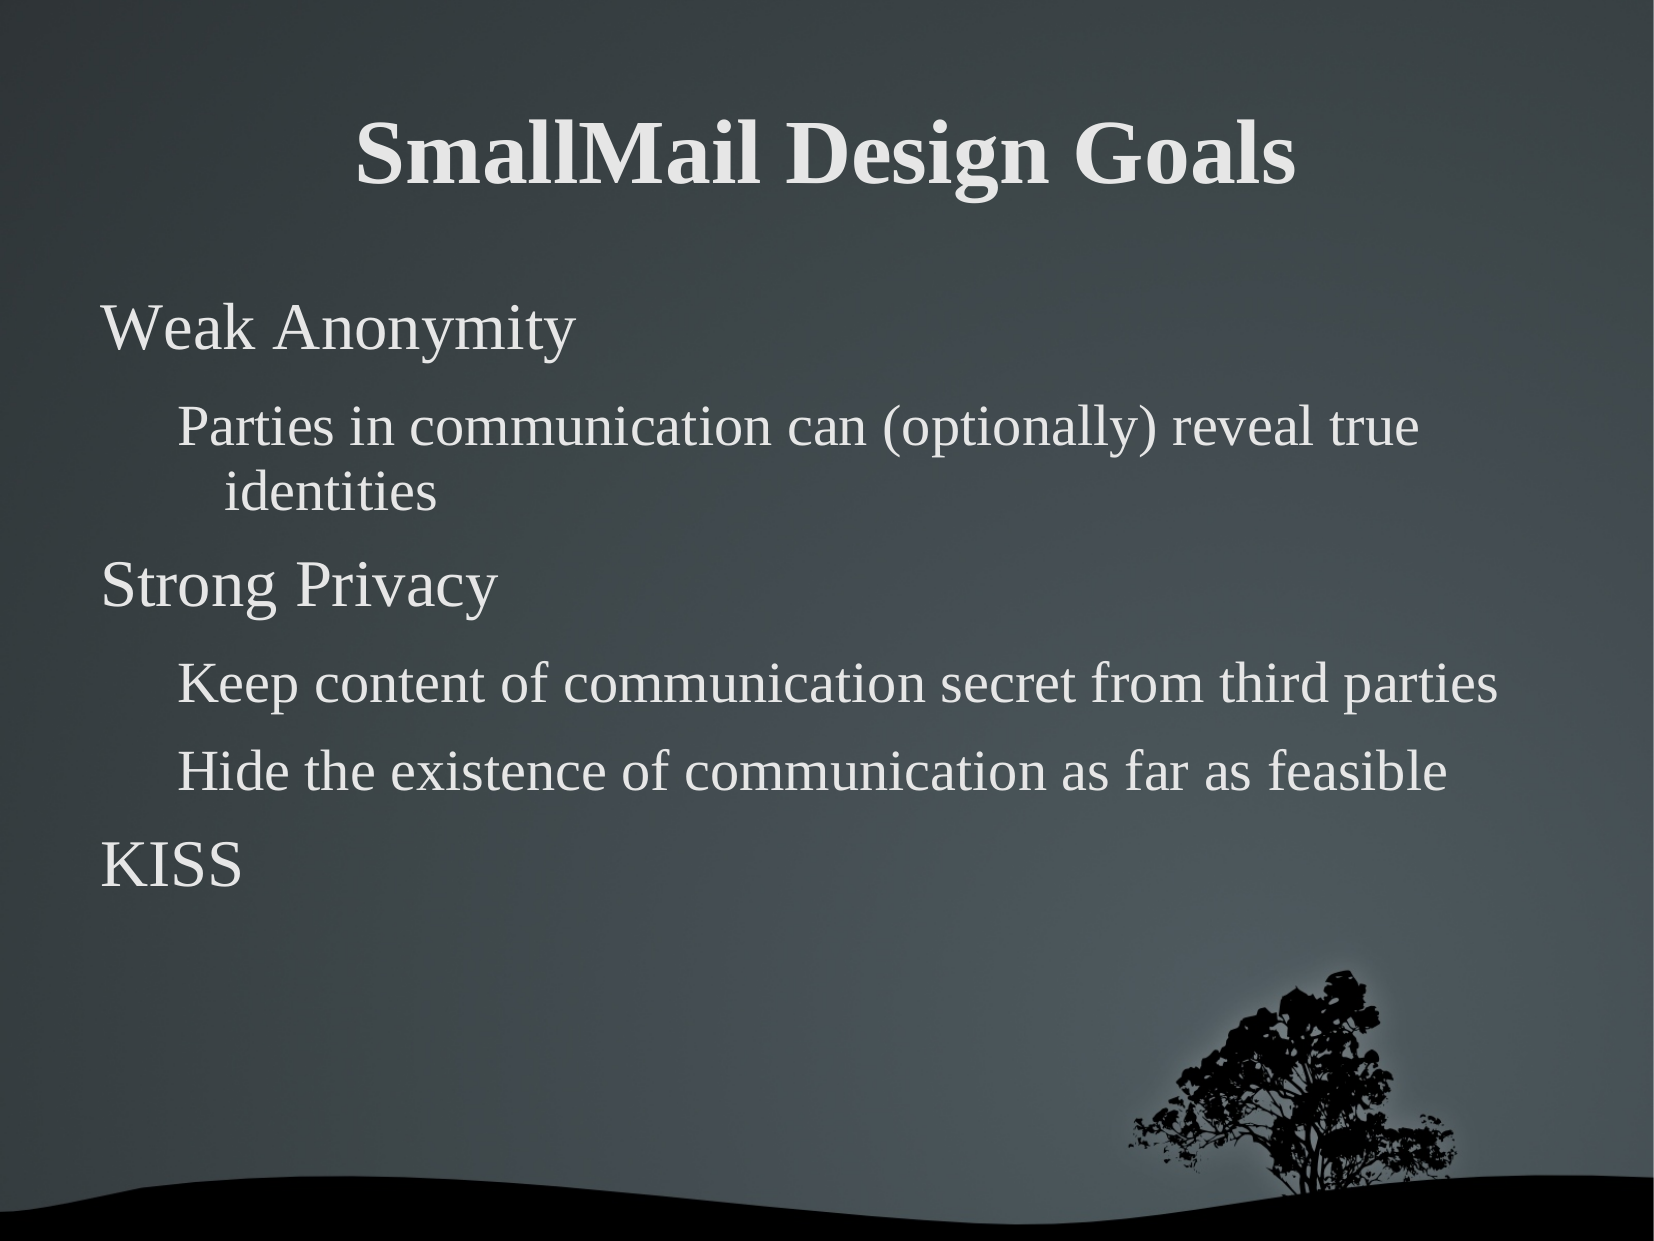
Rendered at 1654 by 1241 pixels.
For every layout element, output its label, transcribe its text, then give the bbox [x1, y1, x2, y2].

title SmallMail Design Goals [82, 56, 1571, 250]
list Weak Anonymity Parties in communication can (optionally) reveal true identities Strong Privacy Keep content of communication secret from third parties Hide the existence of communication as far as feasible KISS [82, 290, 1571, 1094]
picture [0, 0, 1654, 1241]
